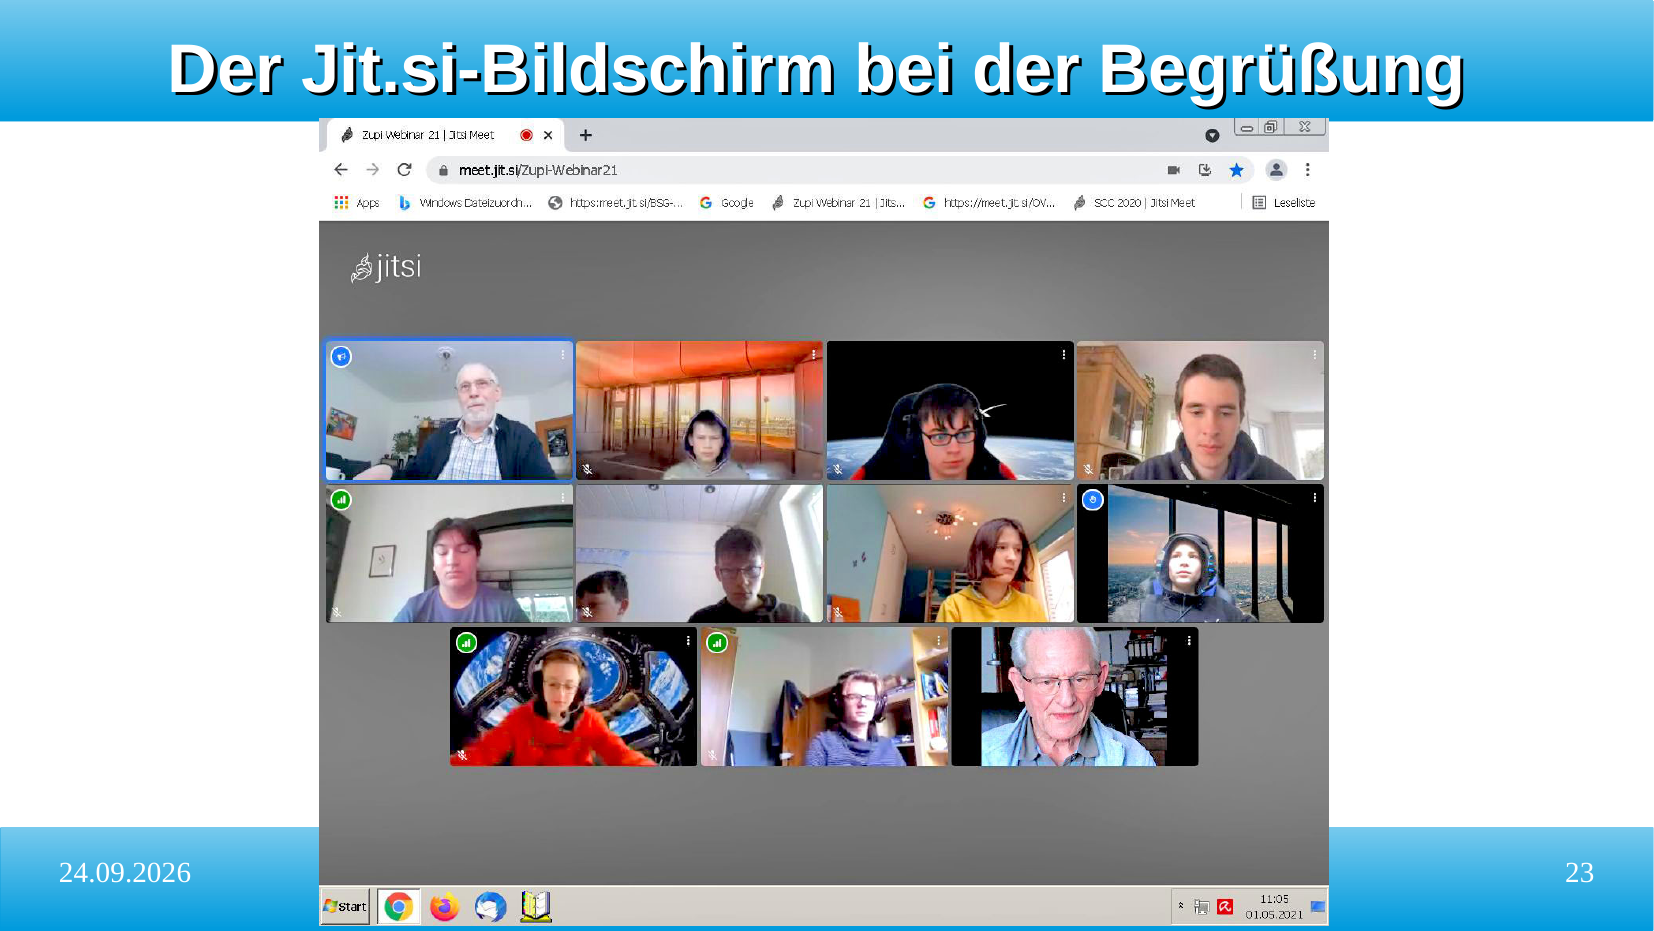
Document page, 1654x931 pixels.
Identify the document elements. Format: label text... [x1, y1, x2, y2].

picture [319, 119, 1329, 925]
title Der Jit.si-Bildschirm bei der Begrüßung [59, 29, 1595, 108]
